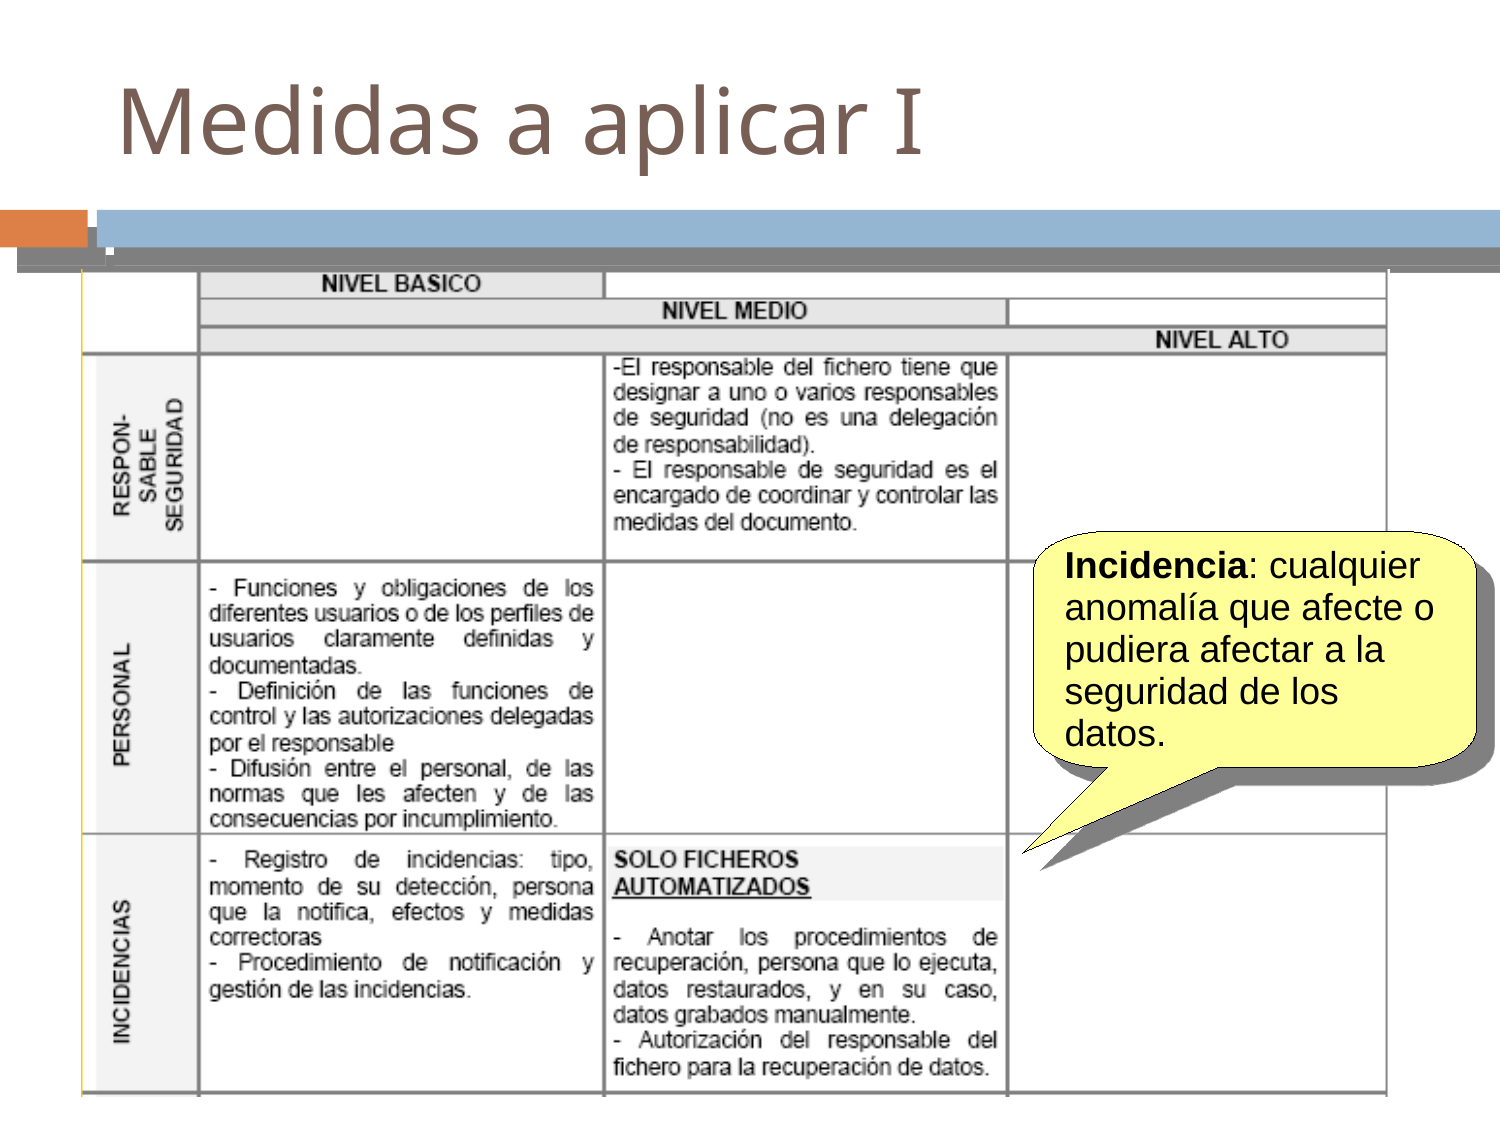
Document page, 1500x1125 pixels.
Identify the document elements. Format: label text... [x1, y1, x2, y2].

text_box [81, 269, 1390, 1097]
text_box Incidencia: cualquier anomalía que afecte o pudiera afectar a la seguridad de los datos. [1022, 531, 1477, 854]
title Medidas a aplicar I [100, 37, 1438, 201]
